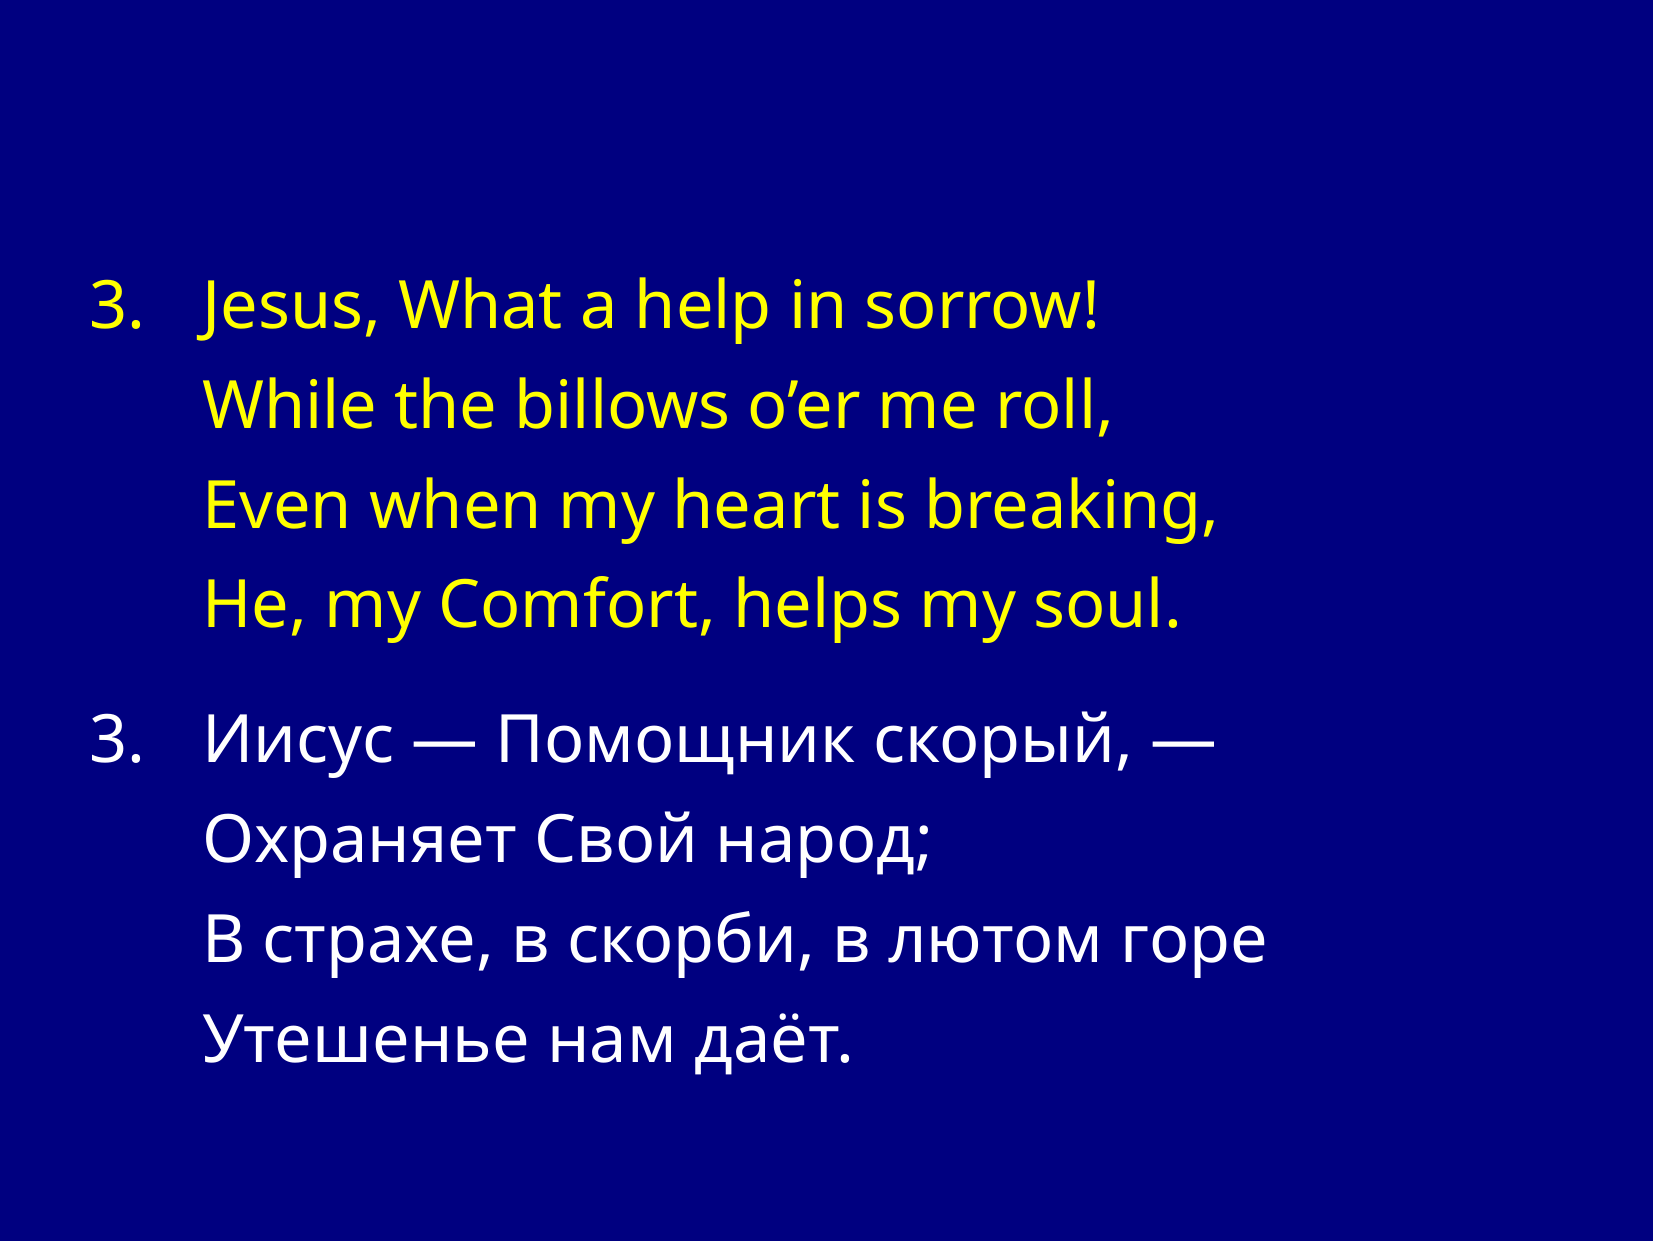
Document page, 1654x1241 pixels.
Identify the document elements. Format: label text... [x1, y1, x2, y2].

text_box 3. Jesus, What a help in sorrow! While the billows o’er me roll, Even when my heart is breaking, He, my Comfort, helps my soul. [75, 150, 1576, 638]
text_box 3. Иисус — Помощник скорый, ― Охраняет Свой народ; В страхе, в скорби, в лютом горе Утешенье нам даёт. [75, 675, 1576, 1163]
